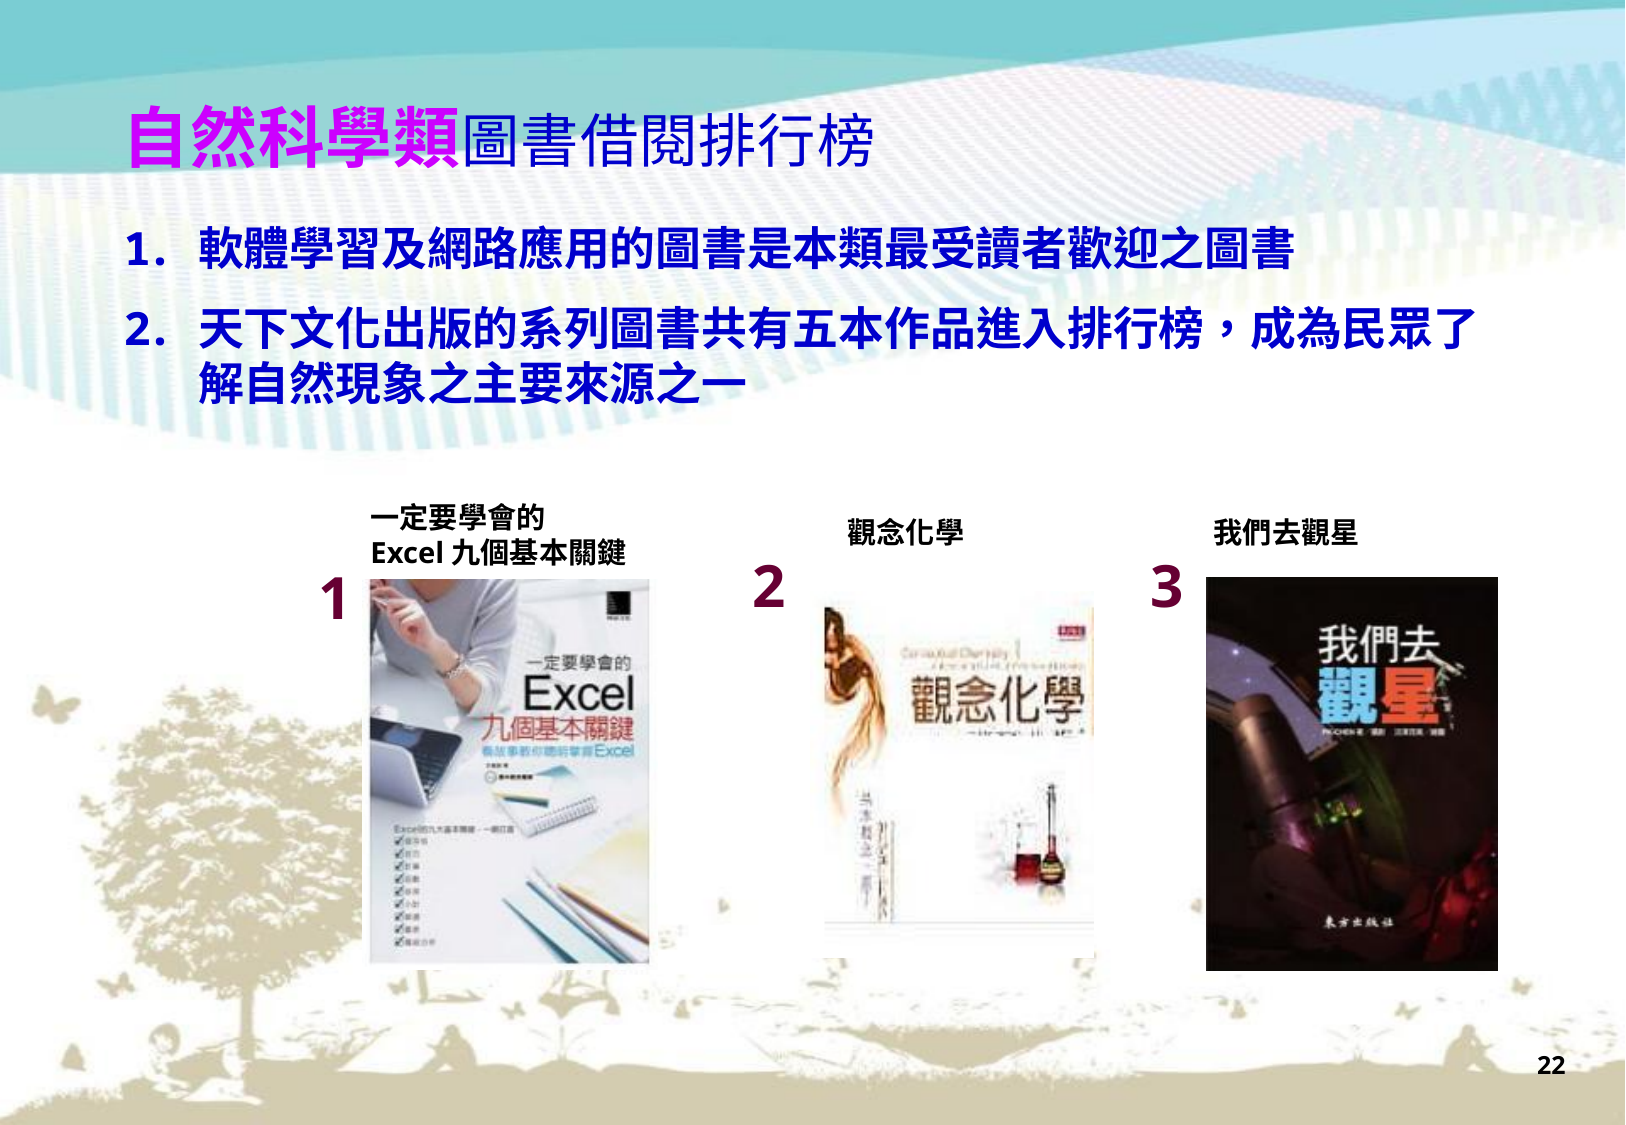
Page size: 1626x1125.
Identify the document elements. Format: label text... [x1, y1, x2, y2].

text_box 一定要學會的 Excel九個基本關鍵 [355, 491, 642, 577]
text_box 2 [737, 542, 799, 628]
text_box 我們去觀星 [1198, 506, 1375, 557]
picture [0, 0, 1625, 1125]
text_box 1 [303, 553, 368, 639]
text_box 自然科學類圖書借閱排行榜 [107, 88, 891, 184]
text_box 3 [1135, 542, 1199, 628]
text_box 觀念化學 [832, 506, 980, 557]
text_box 軟體學習及網路應用的圖書是本類最受讀者歡迎之圖書 天下文化出版的系列圖書共有五本作品進入排行榜，成為民眾了解自然現象之主要來源之一 [108, 208, 1504, 421]
